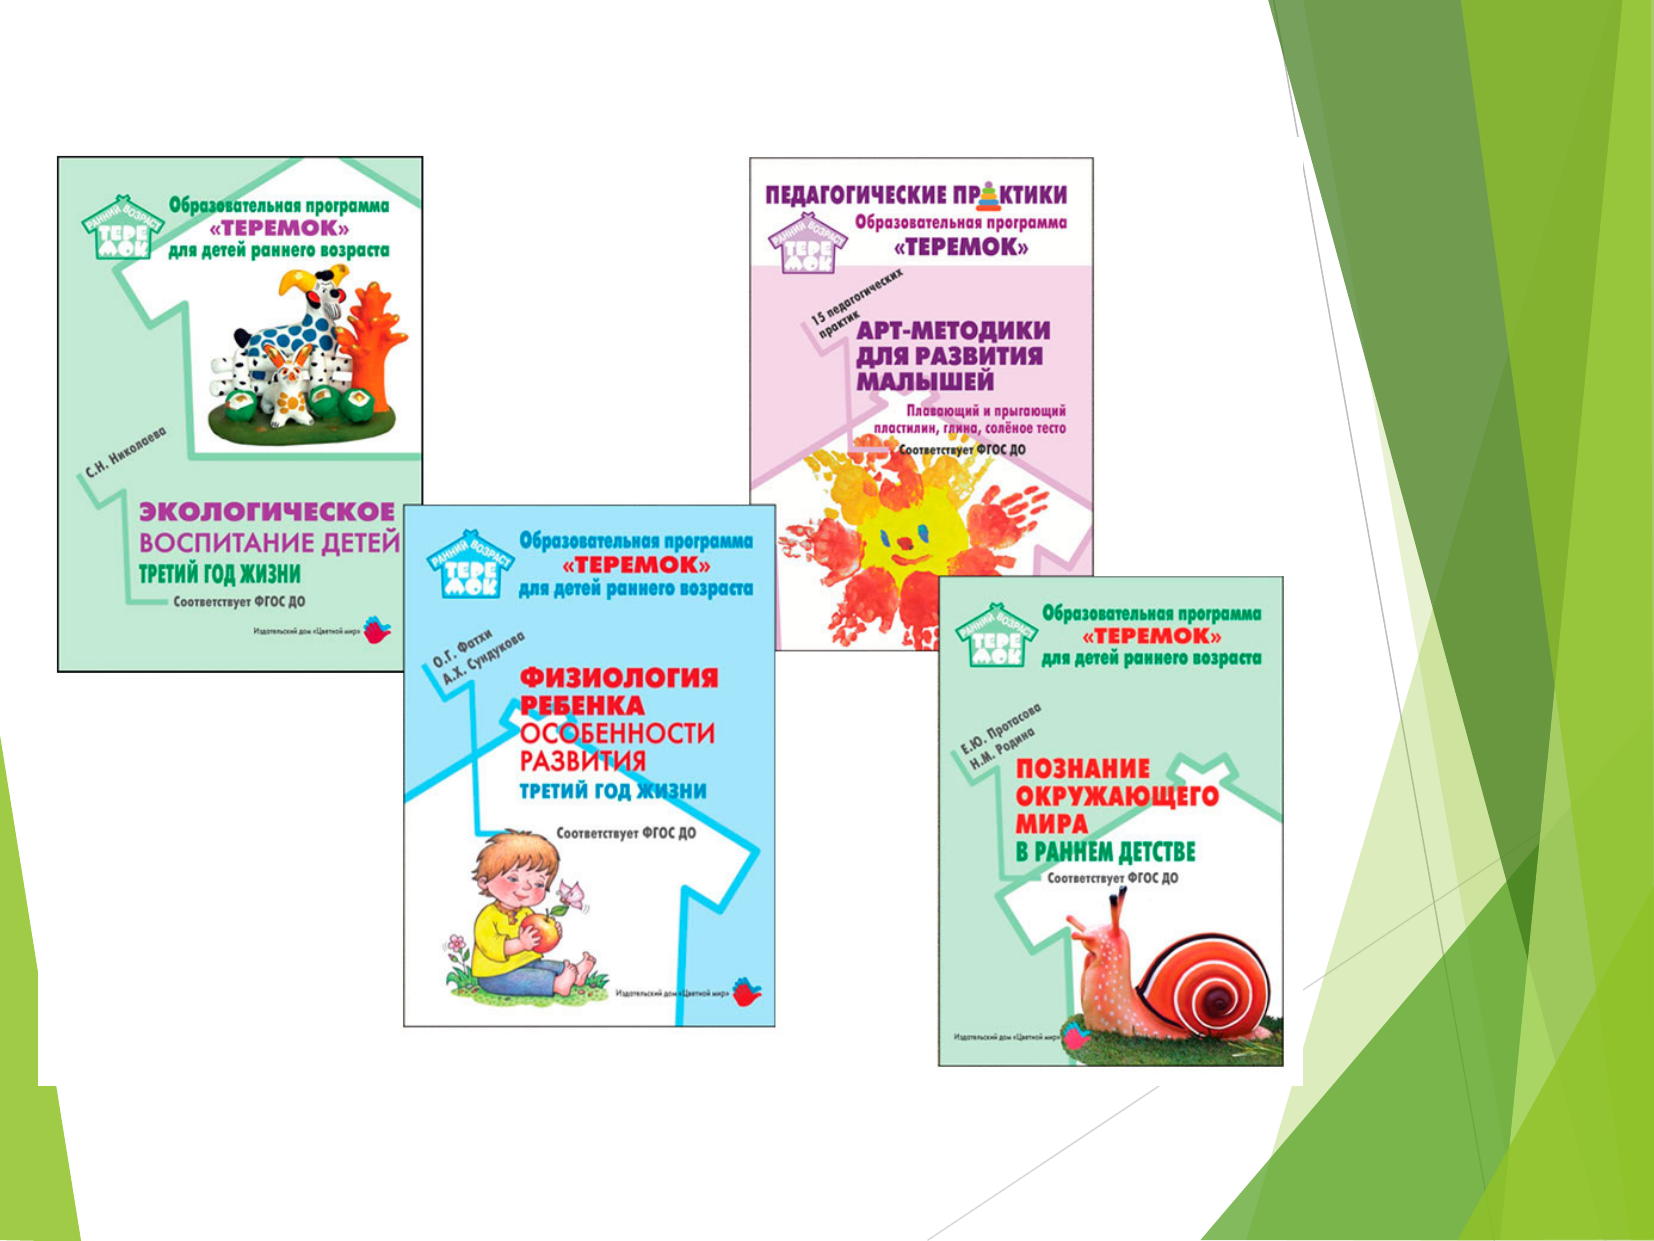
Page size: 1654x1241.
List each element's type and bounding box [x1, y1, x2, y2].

picture [38, 137, 1303, 1087]
